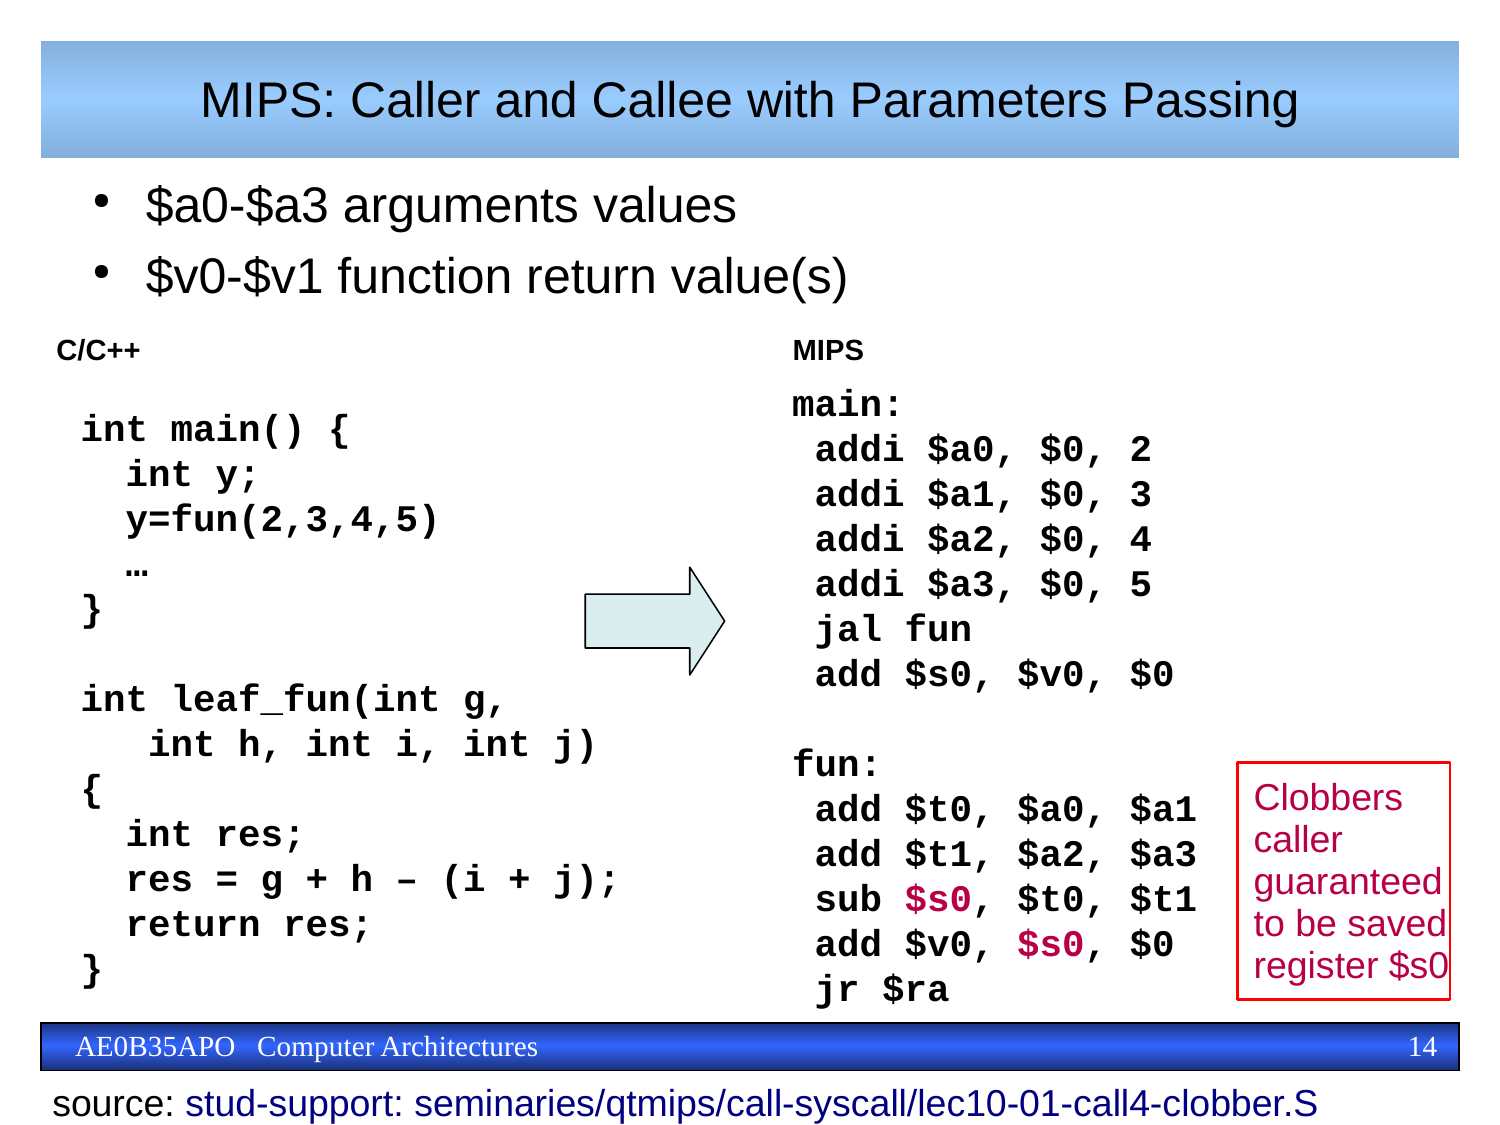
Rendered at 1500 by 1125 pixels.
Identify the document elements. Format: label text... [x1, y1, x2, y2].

text_box MIPS [777, 338, 880, 397]
text_box source: stud-support: seminaries/qtmips/call-syscall/lec10-01-call4-clobber.S [37, 1074, 1438, 1125]
title MIPS: Caller and Callee with Parameters Passing [41, 41, 1459, 158]
text_box main: addi $a0, $0, 2 addi $a1, $0, 3 addi $a2, $0, 4 addi $a3, $0, 5 jal fun add $s0, $v0, $0 fun: add $t0, $a0, $a1 add $t1, $a2, $a3 sub $s0, $t0, $t1 add $v0, $s0, $0 jr $ra [777, 371, 1419, 1017]
text_box [585, 567, 725, 676]
text_box Clobbers caller guaranteed to be saved register $s0 [1237, 762, 1450, 1000]
text_box int main() { int y; y=fun(2,3,4,5) … } int leaf_fun(int g, int h, int i, int j) { int res; res = g + h – (i + j); return res; } [65, 396, 638, 997]
list $a0-$a3 arguments values $v0-$v1 function return value(s) [75, 172, 988, 338]
text_box C/C++ [41, 323, 156, 397]
